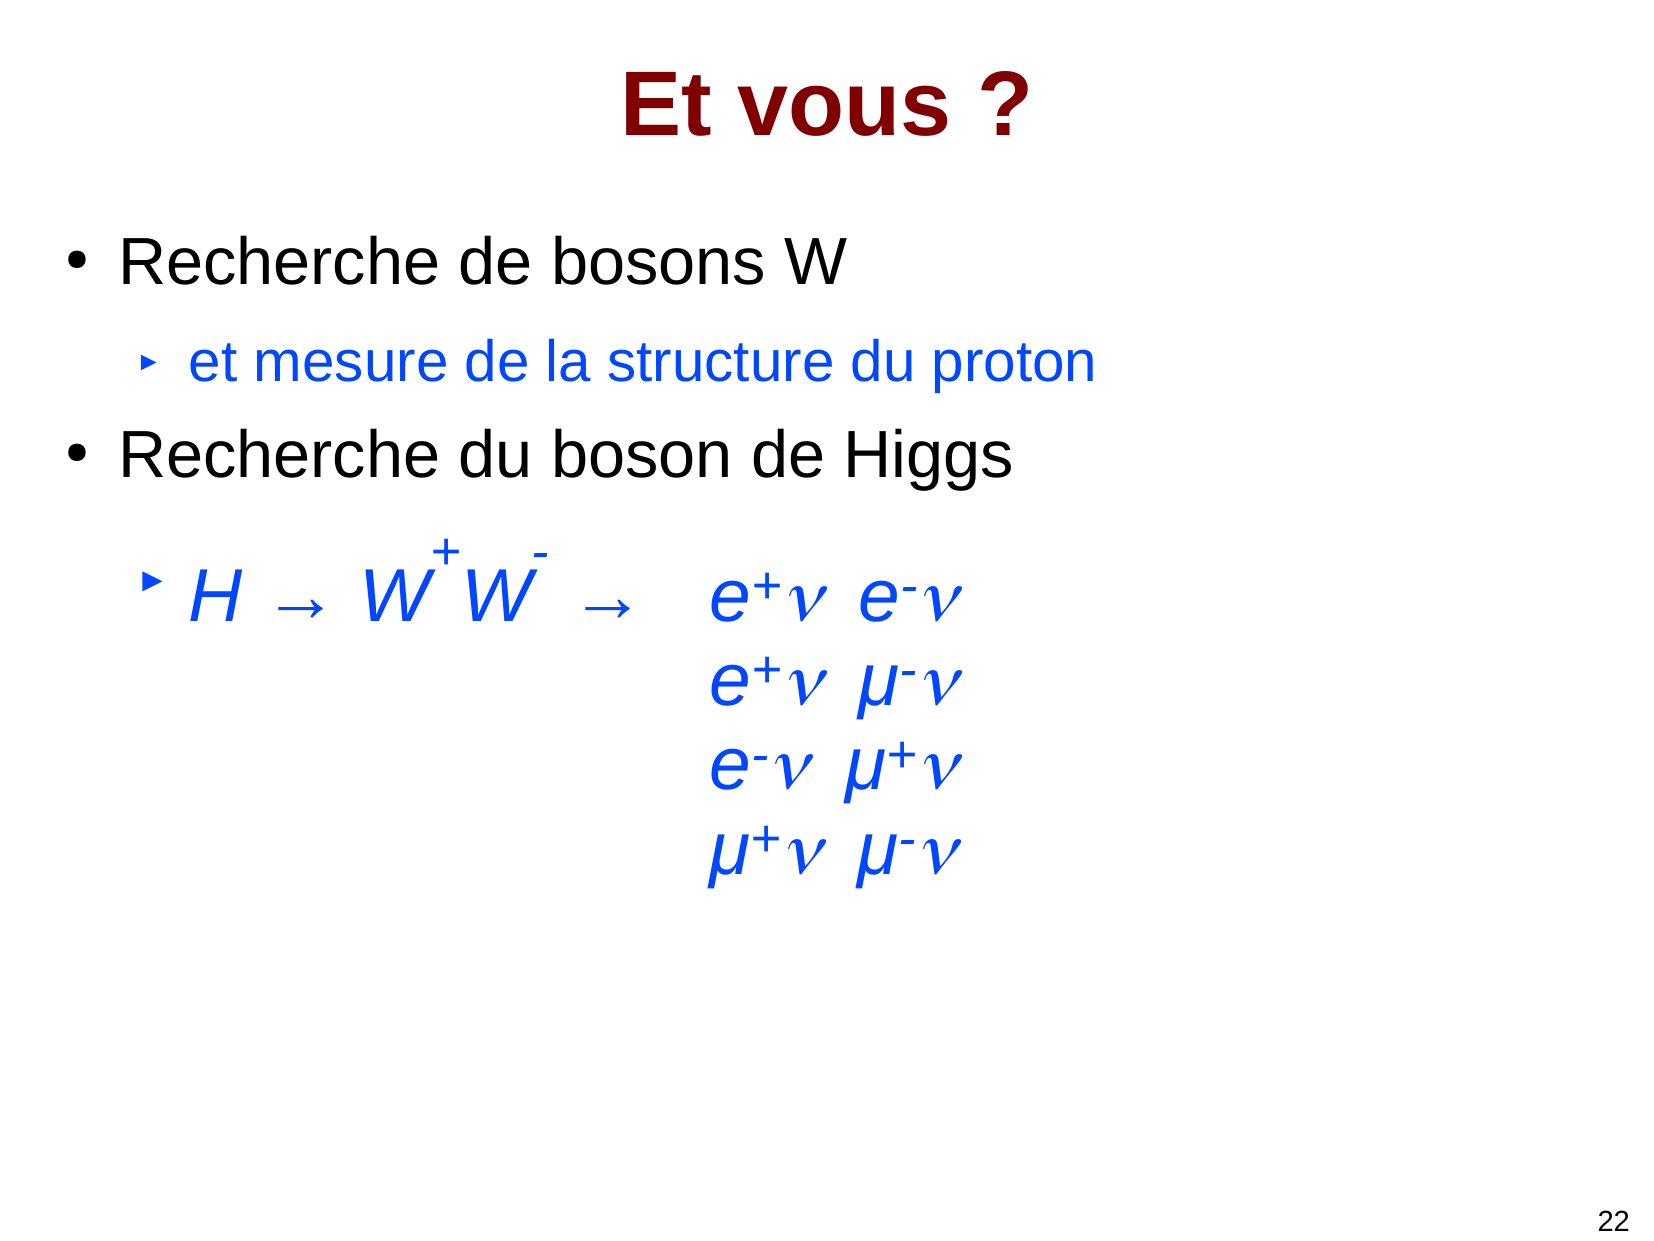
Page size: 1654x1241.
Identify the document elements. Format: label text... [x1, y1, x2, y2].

list Recherche de bosons W et mesure de la structure du proton Recherche du boson de Higgs H → W+W- → e+n e-n e+n μ-n e-n μ+n μ+n μ-n [47, 224, 1607, 944]
title Et vous ? [47, 0, 1607, 208]
